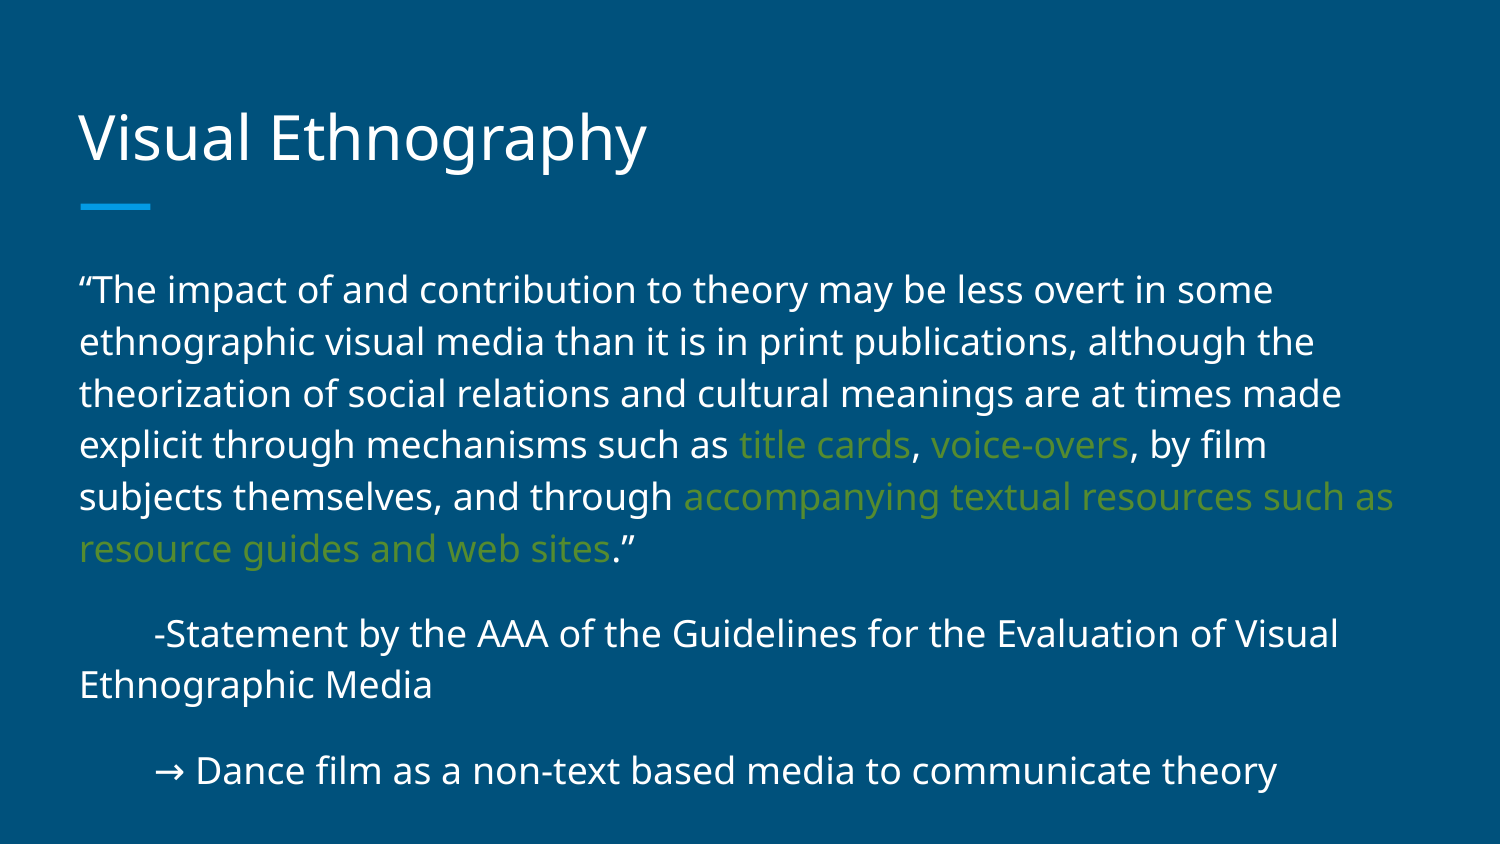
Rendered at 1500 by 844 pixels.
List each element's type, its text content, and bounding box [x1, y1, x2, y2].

list “The impact of and contribution to theory may be less overt in some ethnographic visual media than it is in print publications, although the theorization of social relations and cultural meanings are at times made explicit through mechanisms such as title cards, voice-overs, by film subjects themselves, and through accompanying textual resources such as resource guides and web sites.” -Statement by the AAA of the Guidelines for the Evaluation of Visual Ethnographic Media → Dance film as a non-text based media to communicate theory [63, 244, 1416, 804]
title Visual Ethnography [63, 75, 1437, 188]
